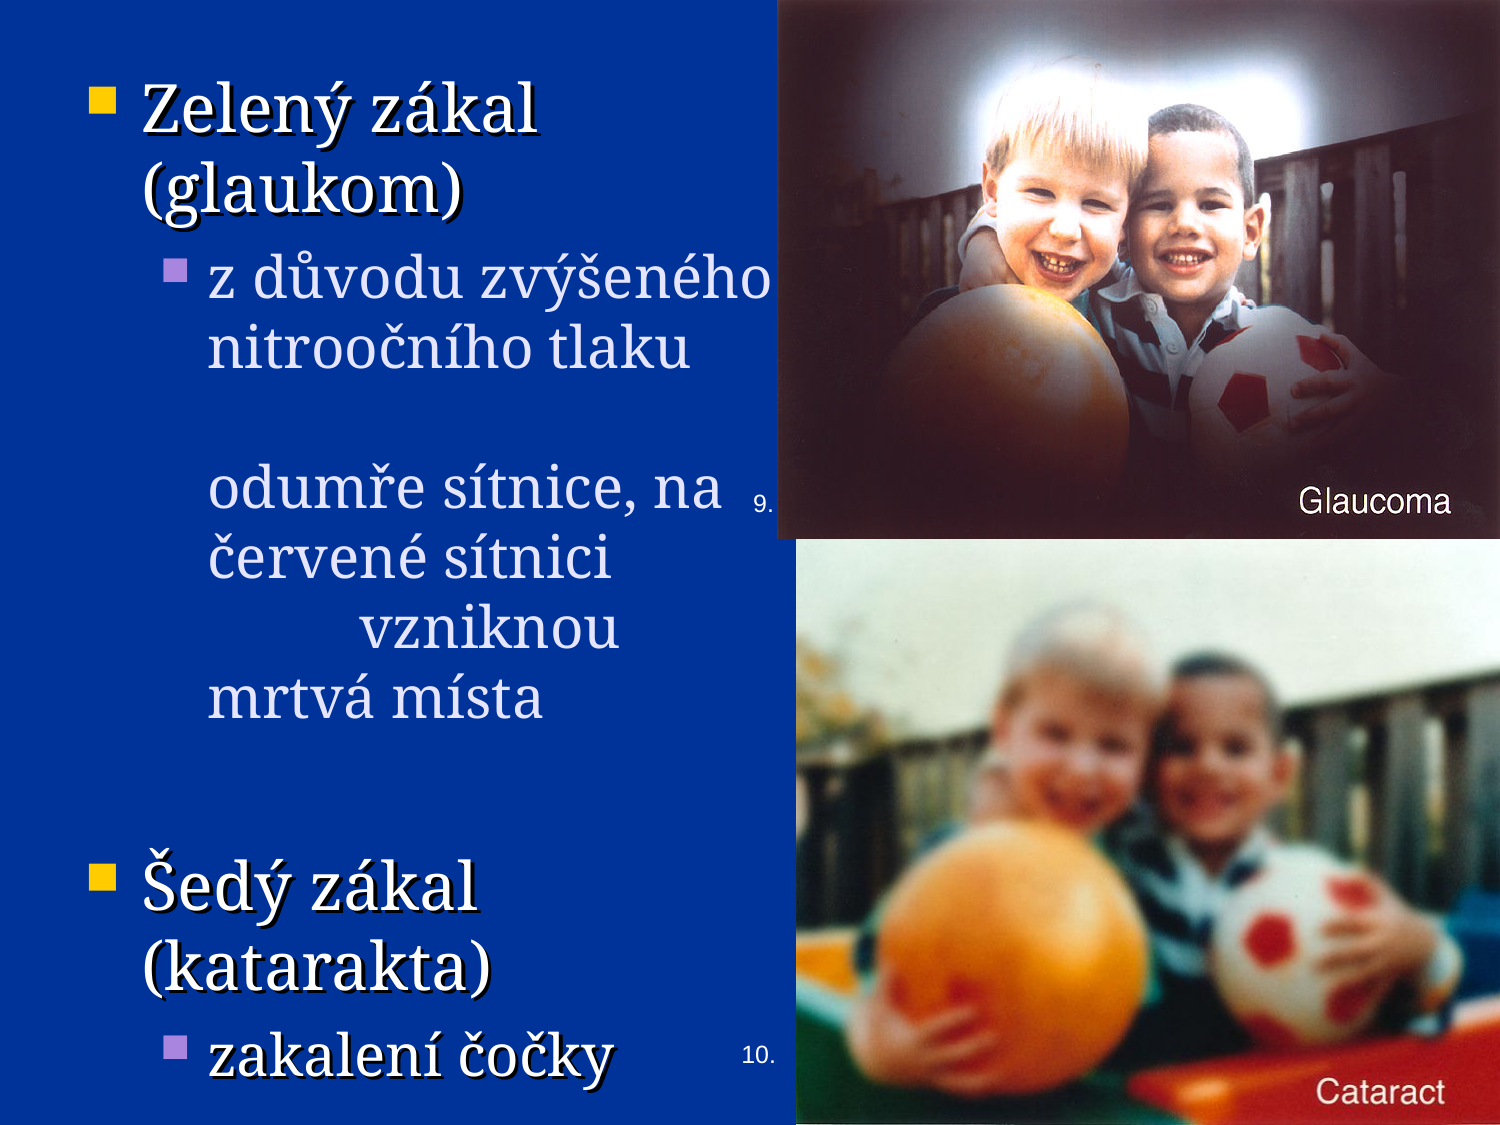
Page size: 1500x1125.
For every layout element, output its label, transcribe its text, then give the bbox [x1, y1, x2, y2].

list Zelený zákal (glaukom) z důvodu zvýšeného nitroočního tlaku odumře sítnice, na červené sítnici vzniknou mrtvá místa Šedý zákal (katarakta) zakalení čočky [70, 58, 796, 1043]
text_box 10. [726, 1031, 822, 1077]
text_box 9. [738, 480, 777, 526]
picture [777, 0, 1500, 1125]
